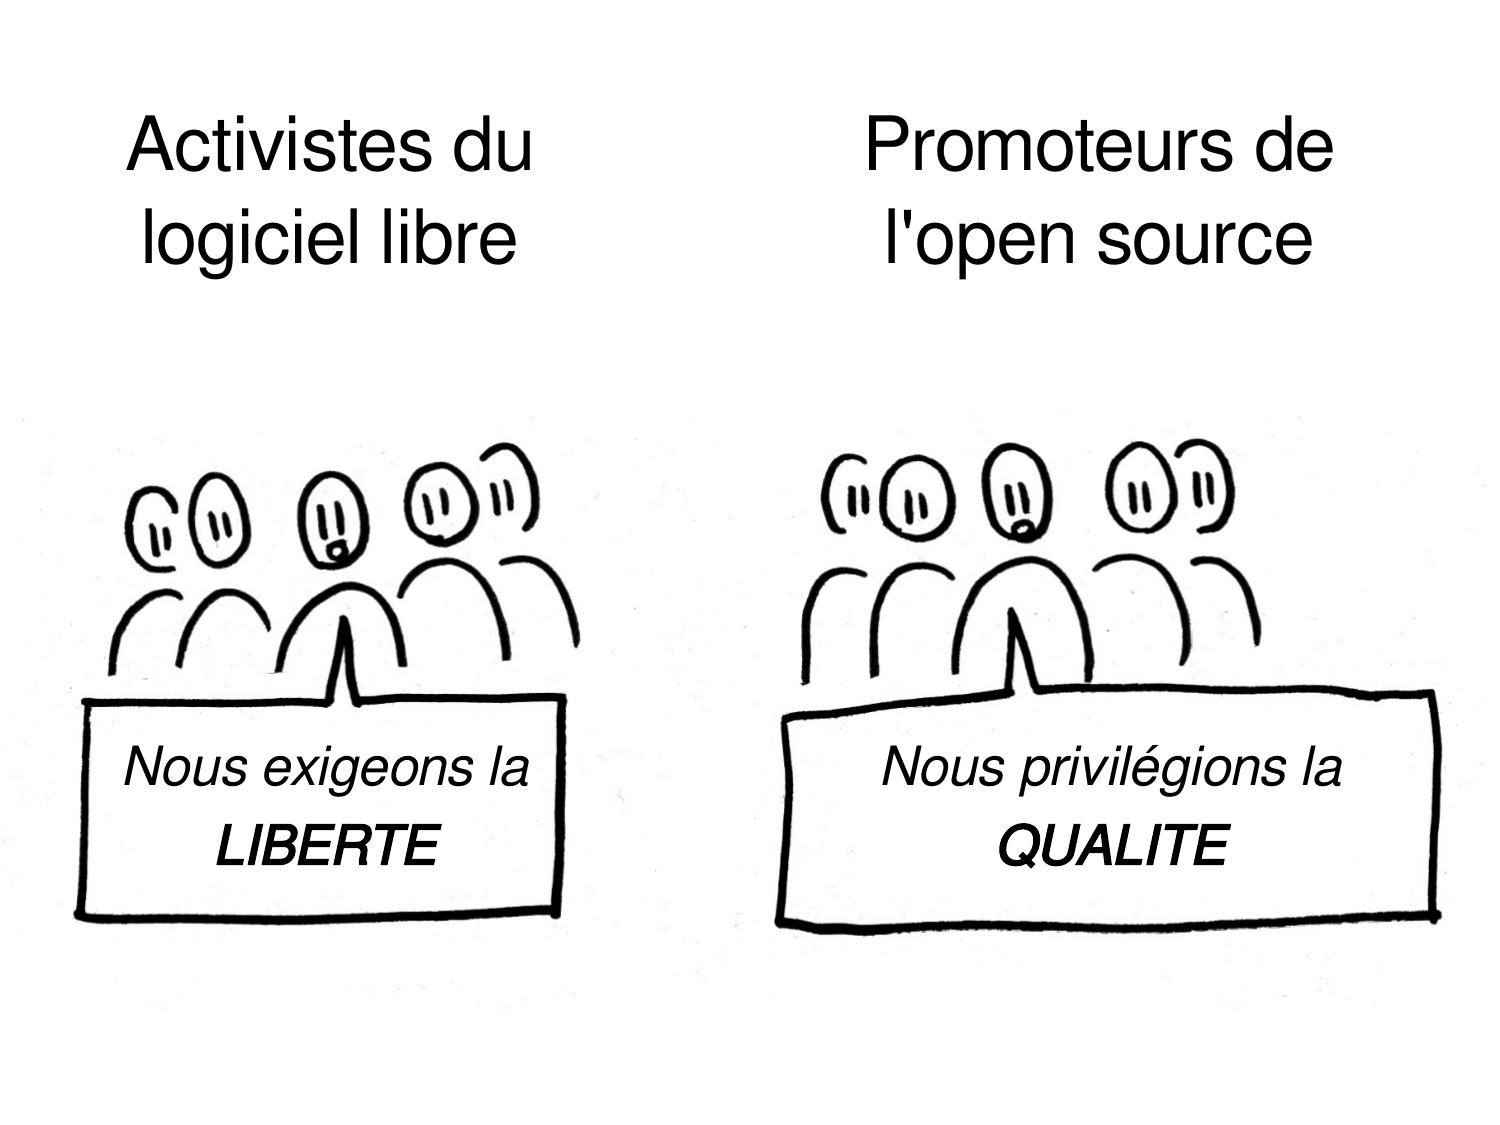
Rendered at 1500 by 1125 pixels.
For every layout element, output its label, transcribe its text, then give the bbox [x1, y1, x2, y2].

text_box Activistes du logiciel libre [0, 93, 661, 274]
picture [0, 408, 1500, 1012]
text_box Nous exigeons la LIBERTE [82, 696, 567, 922]
text_box Nous privilégions la QUALITE [779, 685, 1441, 934]
text_box Promoteurs de l'open source [744, 93, 1456, 274]
